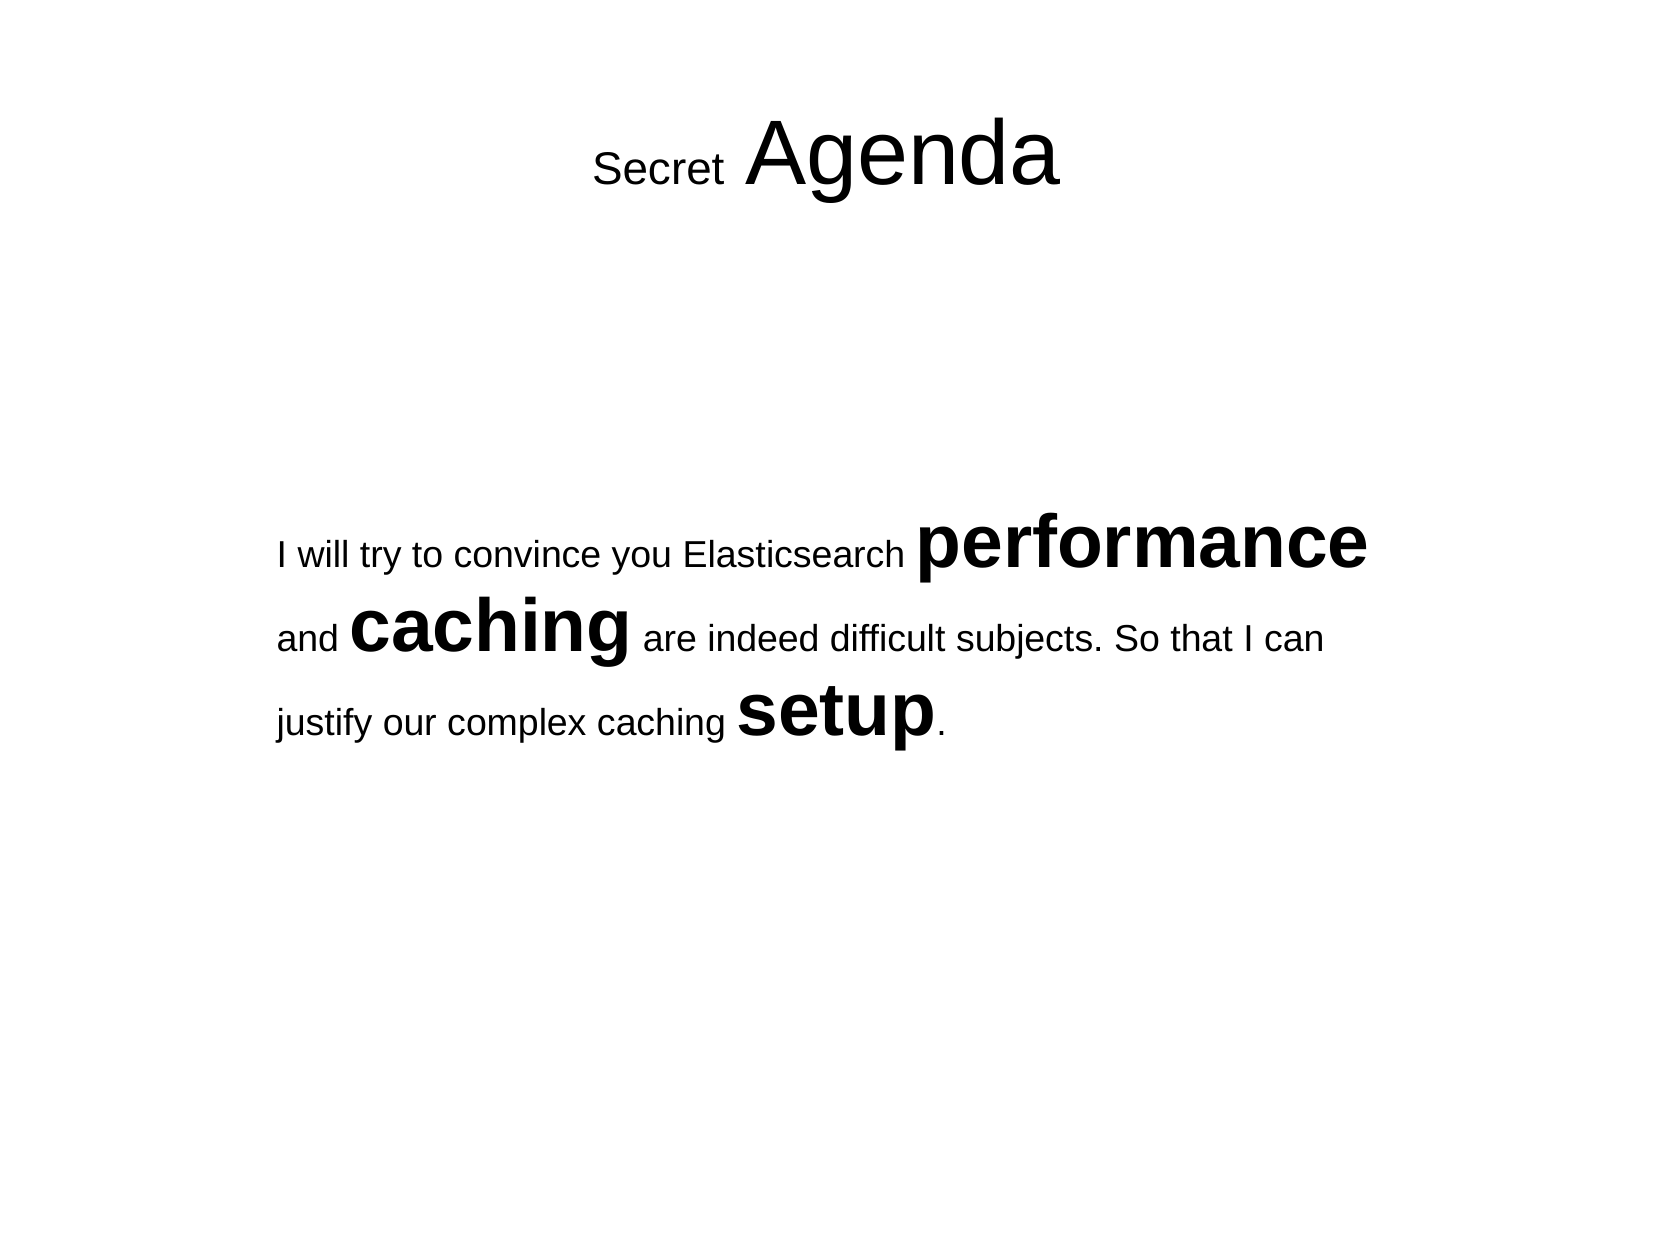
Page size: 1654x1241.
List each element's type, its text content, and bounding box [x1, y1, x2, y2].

title Secret Agenda [82, 49, 1571, 257]
text_box I will try to convince you Elasticsearch performance and caching are indeed difficult subjects. So that I can justify our complex caching setup. [261, 491, 1402, 785]
